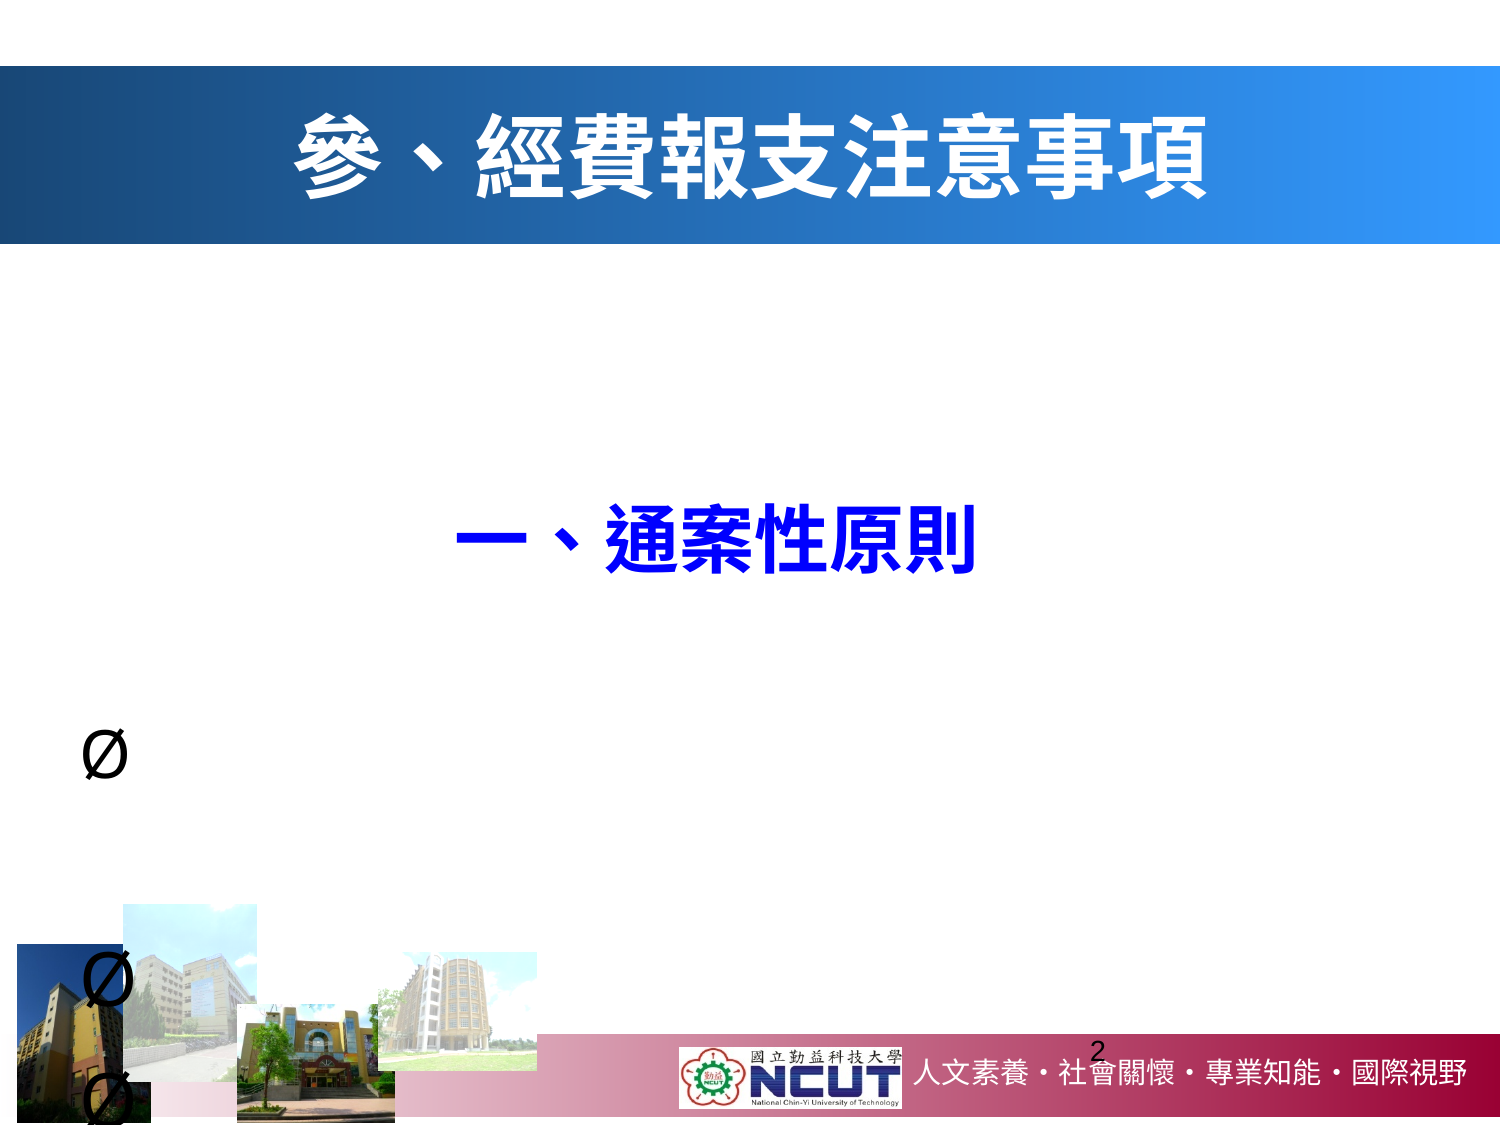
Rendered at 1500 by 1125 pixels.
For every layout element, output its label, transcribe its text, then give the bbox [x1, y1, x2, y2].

title 參、經費報支注意事項 [0, 66, 1500, 244]
text_box [1074, 1024, 1426, 1103]
list 一、通案性原則 [64, 267, 1500, 977]
